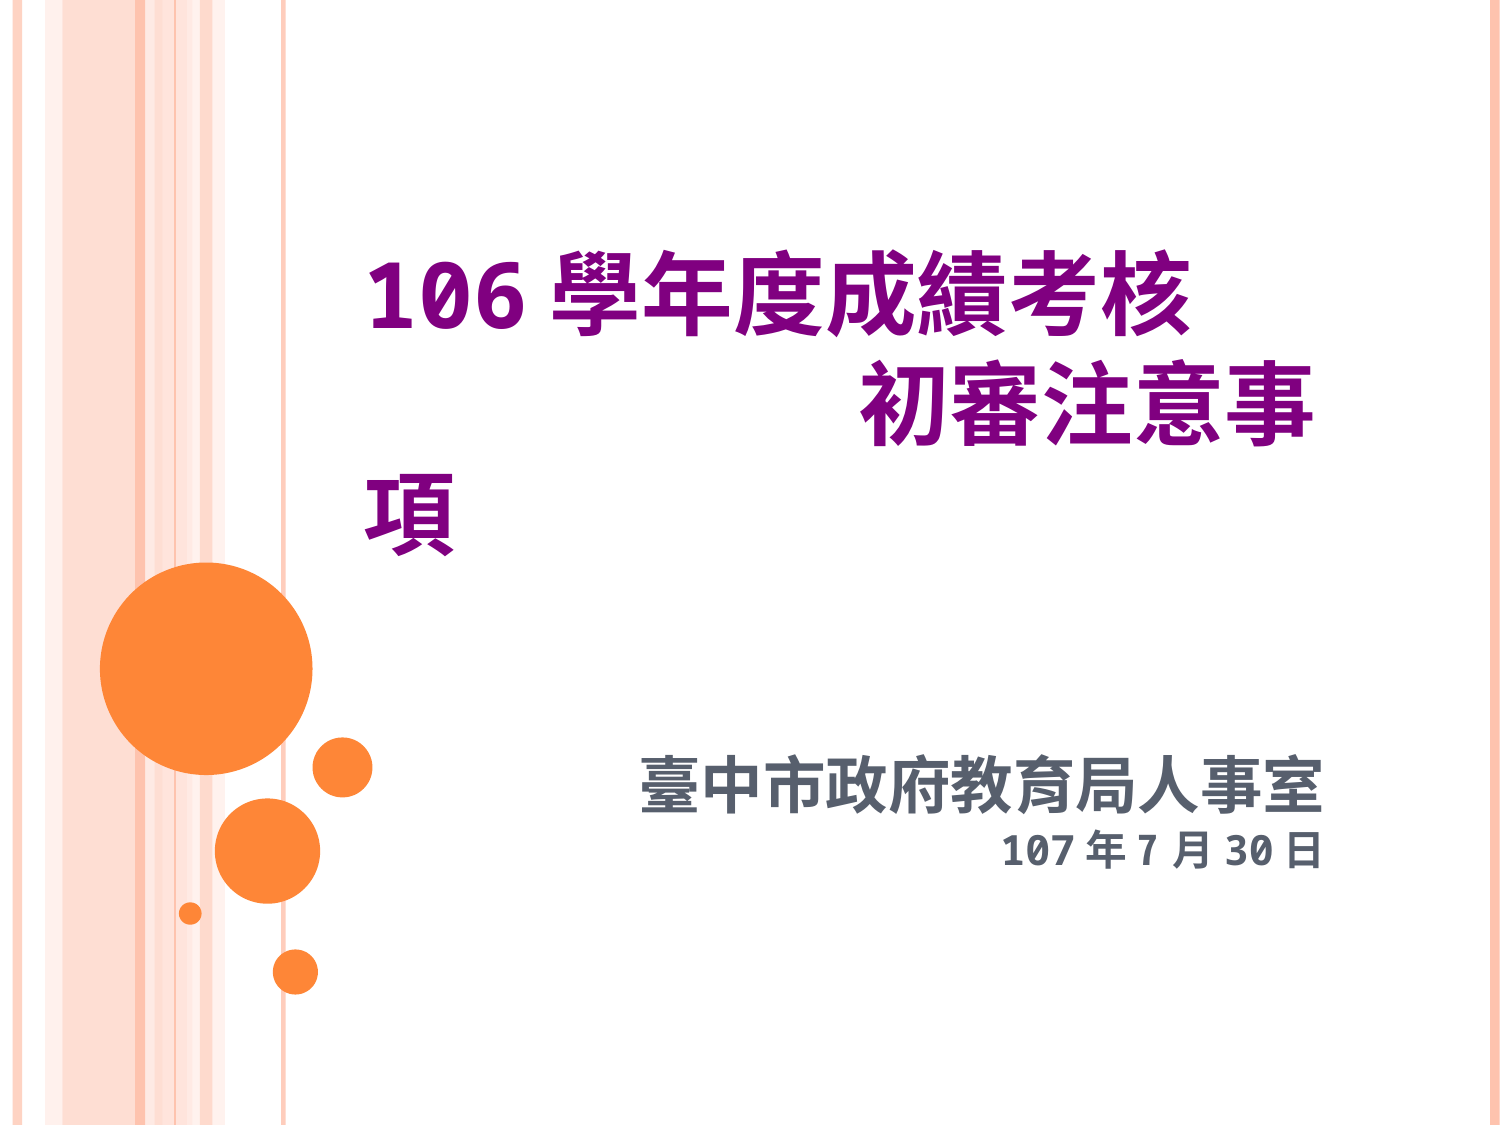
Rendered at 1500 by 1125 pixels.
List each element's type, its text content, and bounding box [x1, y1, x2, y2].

subtitle 臺中市政府教育局人事室 107年7月30日 [572, 668, 1341, 929]
title 106學年度成績考核 初審注意事項 [348, 314, 1365, 575]
